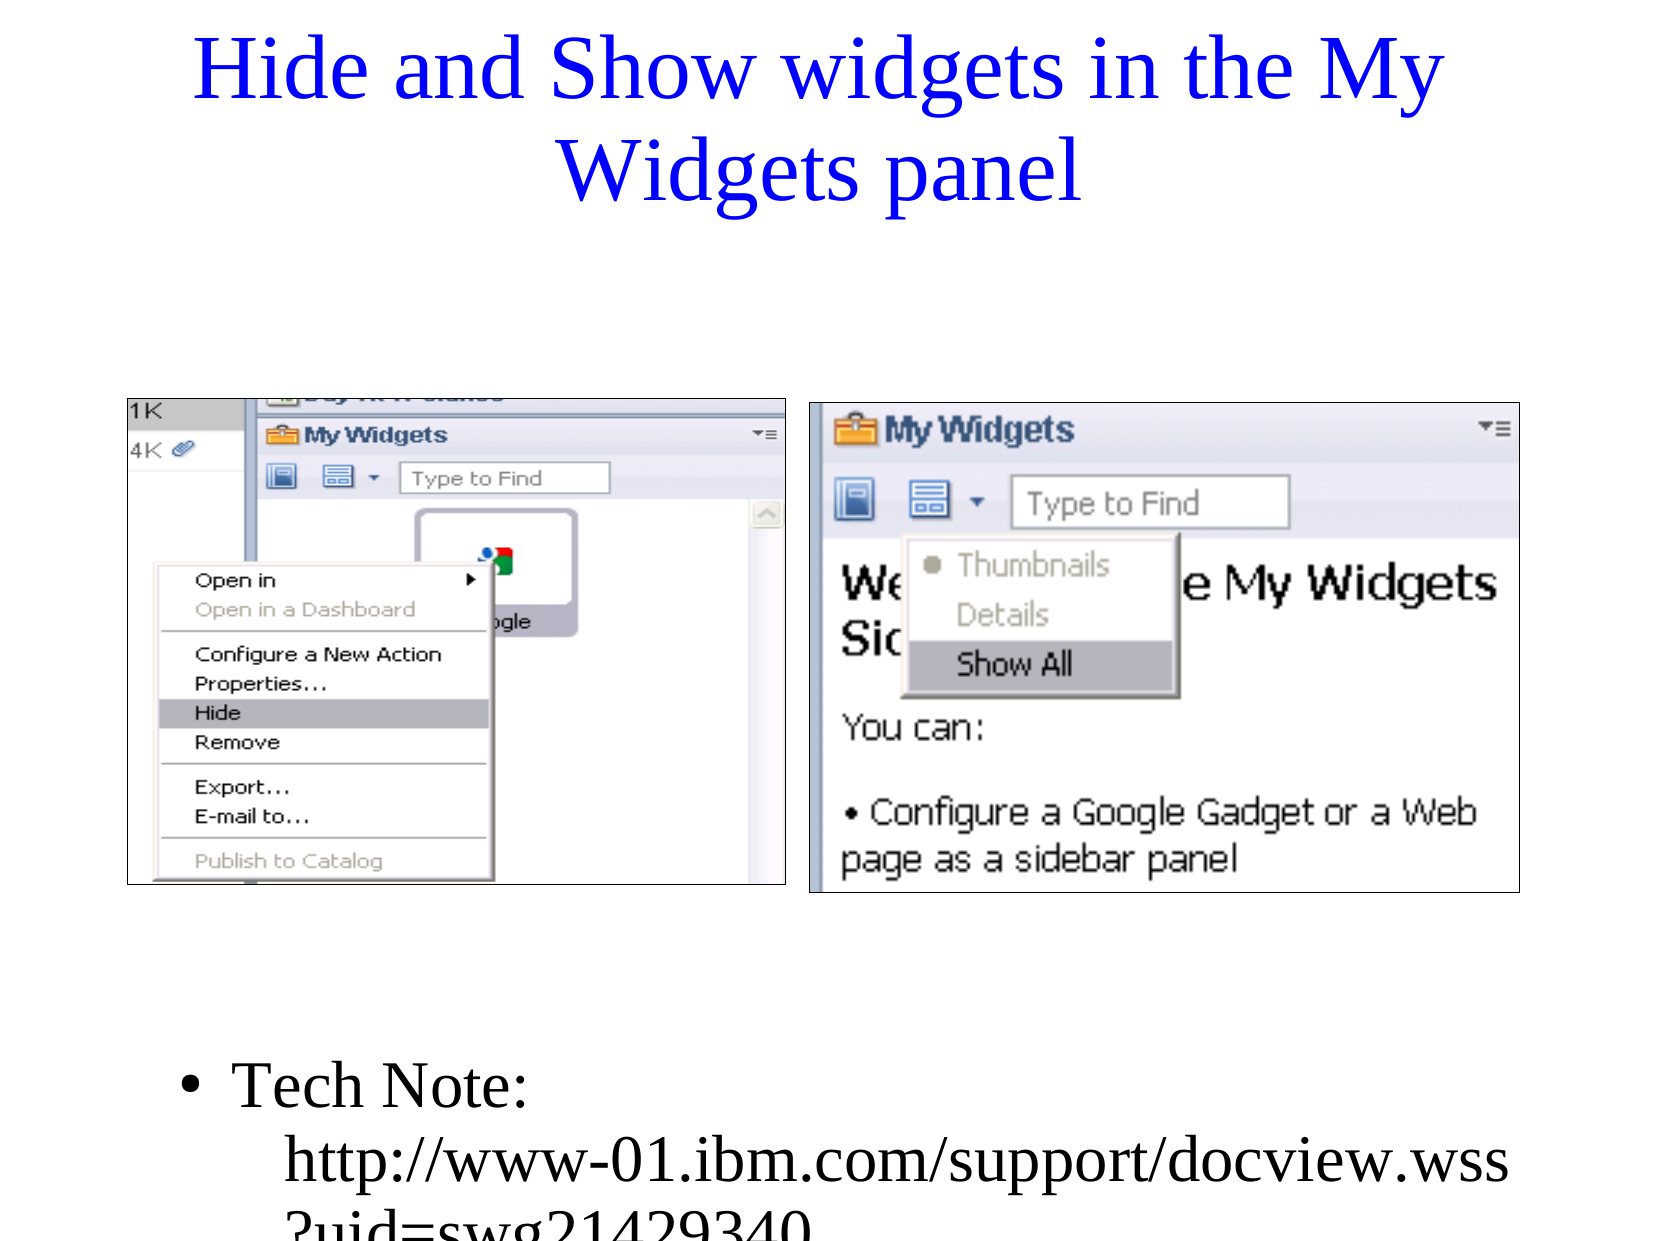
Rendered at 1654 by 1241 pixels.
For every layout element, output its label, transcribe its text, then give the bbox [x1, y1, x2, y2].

title Hide and Show widgets in the My Widgets panel [113, 13, 1526, 224]
picture [809, 402, 1520, 893]
text_box Tech Note: http://www-01.ibm.com/support/docview.wss?uid=swg21429340 [143, 1048, 1538, 1202]
picture [127, 398, 786, 885]
